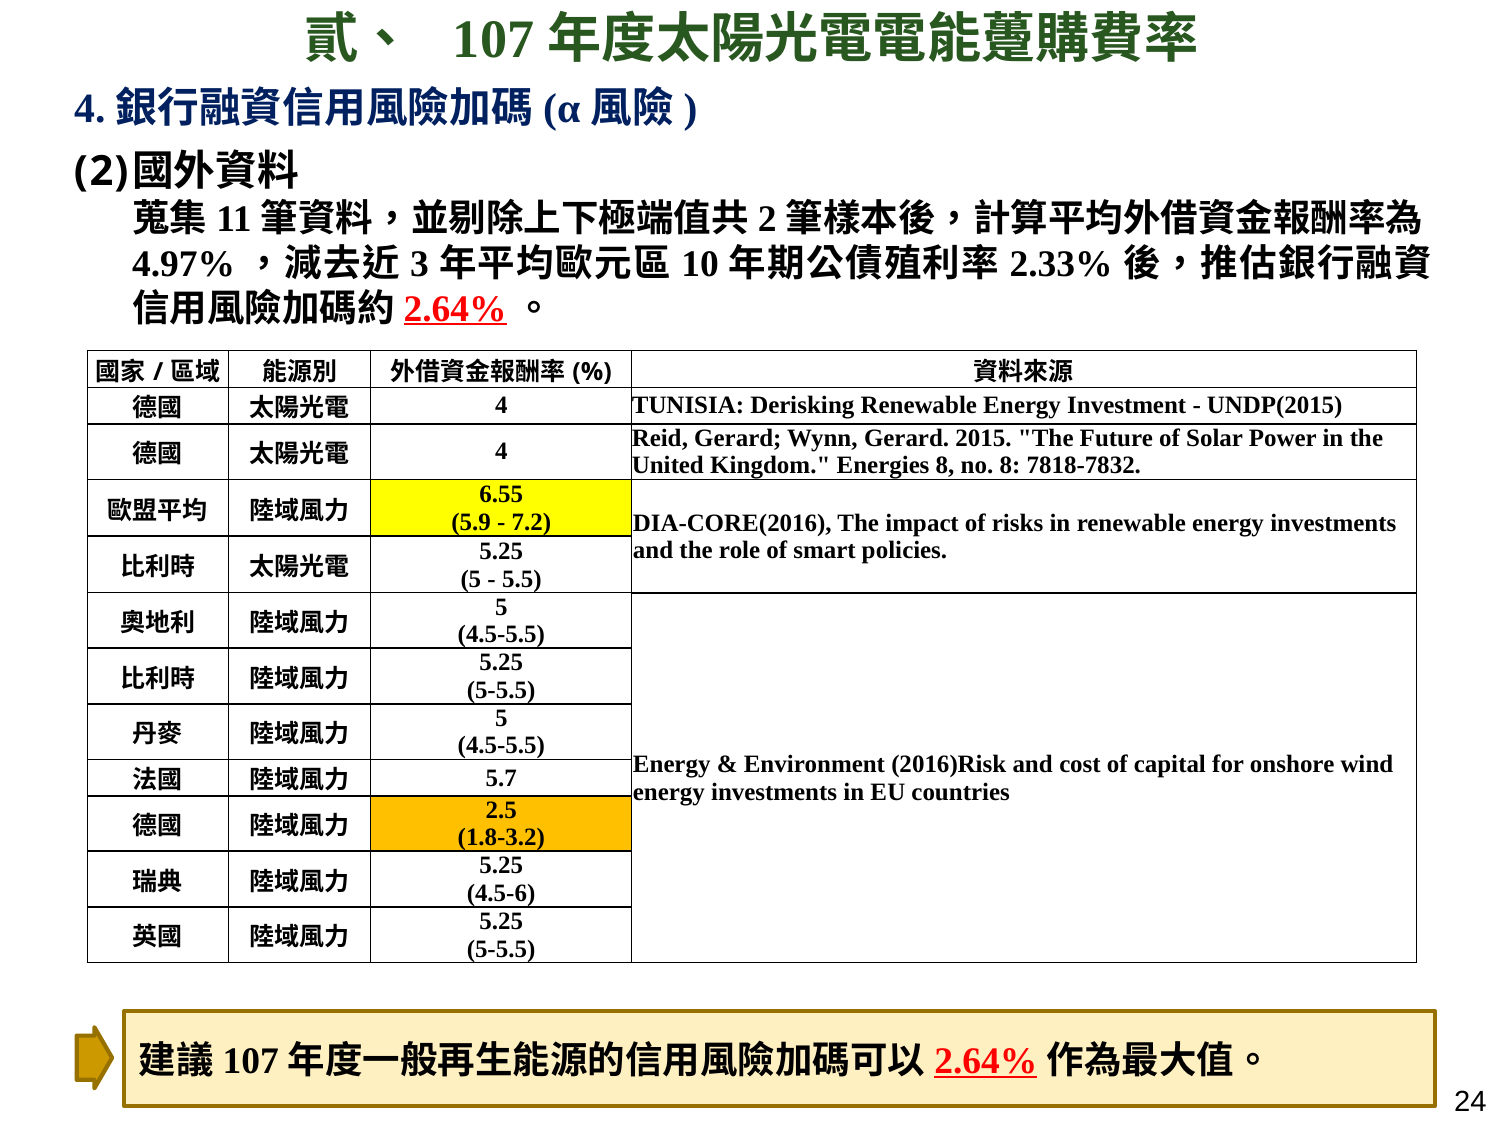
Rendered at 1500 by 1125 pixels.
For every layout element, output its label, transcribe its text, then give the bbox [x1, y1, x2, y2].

table_cell 4 [371, 388, 631, 423]
text_box 建議107年度一般再生能源的信用風險加碼可以2.64%作為最大值。 [124, 1011, 1435, 1106]
table_cell 5.25 (4.5-6) [371, 852, 631, 906]
table_cell 6.55 (5.9 - 7.2) [371, 480, 631, 535]
table_cell 陸域風力 [229, 760, 370, 795]
table_header 能源別 [229, 351, 370, 387]
text_box [76, 1027, 113, 1089]
table_cell 奧地利 [88, 593, 228, 647]
table_cell TUNISIA: Derisking Renewable Energy Investment - UNDP(2015) [632, 388, 1416, 423]
slide_number <編號> [1151, 1074, 1500, 1125]
table_cell 陸域風力 [229, 908, 370, 962]
table_cell 德國 [88, 425, 228, 479]
table_cell 德國 [88, 797, 228, 850]
table_cell 太陽光電 [229, 388, 370, 423]
table_cell 5.25 (5 - 5.5) [371, 537, 631, 592]
table_cell 英國 [88, 908, 228, 962]
table_cell 陸域風力 [229, 593, 370, 647]
table_cell 丹麥 [88, 705, 228, 759]
table_cell 太陽光電 [229, 425, 370, 479]
table_cell 5.7 [371, 760, 631, 795]
table_cell 5.25 (5-5.5) [371, 908, 631, 962]
table_header 資料來源 [632, 351, 1416, 387]
table_cell 陸域風力 [229, 852, 370, 906]
table_cell Reid, Gerard; Wynn, Gerard. 2015. "The Future of Solar Power in the United Kingdom." Energies 8, no. 8: 7818-7832. [632, 425, 1416, 479]
table_cell 陸域風力 [229, 705, 370, 759]
table_cell 法國 [88, 760, 228, 795]
table_cell 4 [371, 425, 631, 479]
table_cell Energy & Environment (2016)Risk and cost of capital for onshore wind energy investments in EU countries [632, 594, 1416, 962]
table_cell 5.25 (5-5.5) [371, 649, 631, 703]
table_cell 歐盟平均 [88, 480, 228, 535]
table_cell 瑞典 [88, 852, 228, 906]
table_cell 德國 [88, 388, 228, 423]
table_cell 比利時 [88, 649, 228, 703]
text_box 貳、 107年度太陽光電電能躉購費率 [78, 0, 1425, 90]
table_cell 太陽光電 [229, 537, 370, 592]
table_cell DIA-CORE(2016), The impact of risks in renewable energy investments and the role of smart policies. [632, 480, 1416, 592]
table_cell 陸域風力 [229, 649, 370, 703]
table_cell 5 (4.5-5.5) [371, 593, 631, 647]
text_box 4.銀行融資信用風險加碼(α風險) 國外資料 蒐集11筆資料，並剔除上下極端值共2筆樣本後，計算平均外借資金報酬率為4.97%，減去近3年平均歐元區10年期公債殖利率2.33%後，推估銀行融資信用風險加碼約2.64%。 [29, 73, 1447, 334]
table_cell 陸域風力 [229, 797, 370, 850]
table_cell 陸域風力 [229, 480, 370, 535]
table_header 國家/區域 [88, 351, 228, 387]
table_cell 5 (4.5-5.5) [371, 705, 631, 759]
table_cell 比利時 [88, 537, 228, 592]
table_cell 2.5 (1.8-3.2) [371, 797, 631, 850]
table_header 外借資金報酬率(%) [371, 351, 631, 387]
